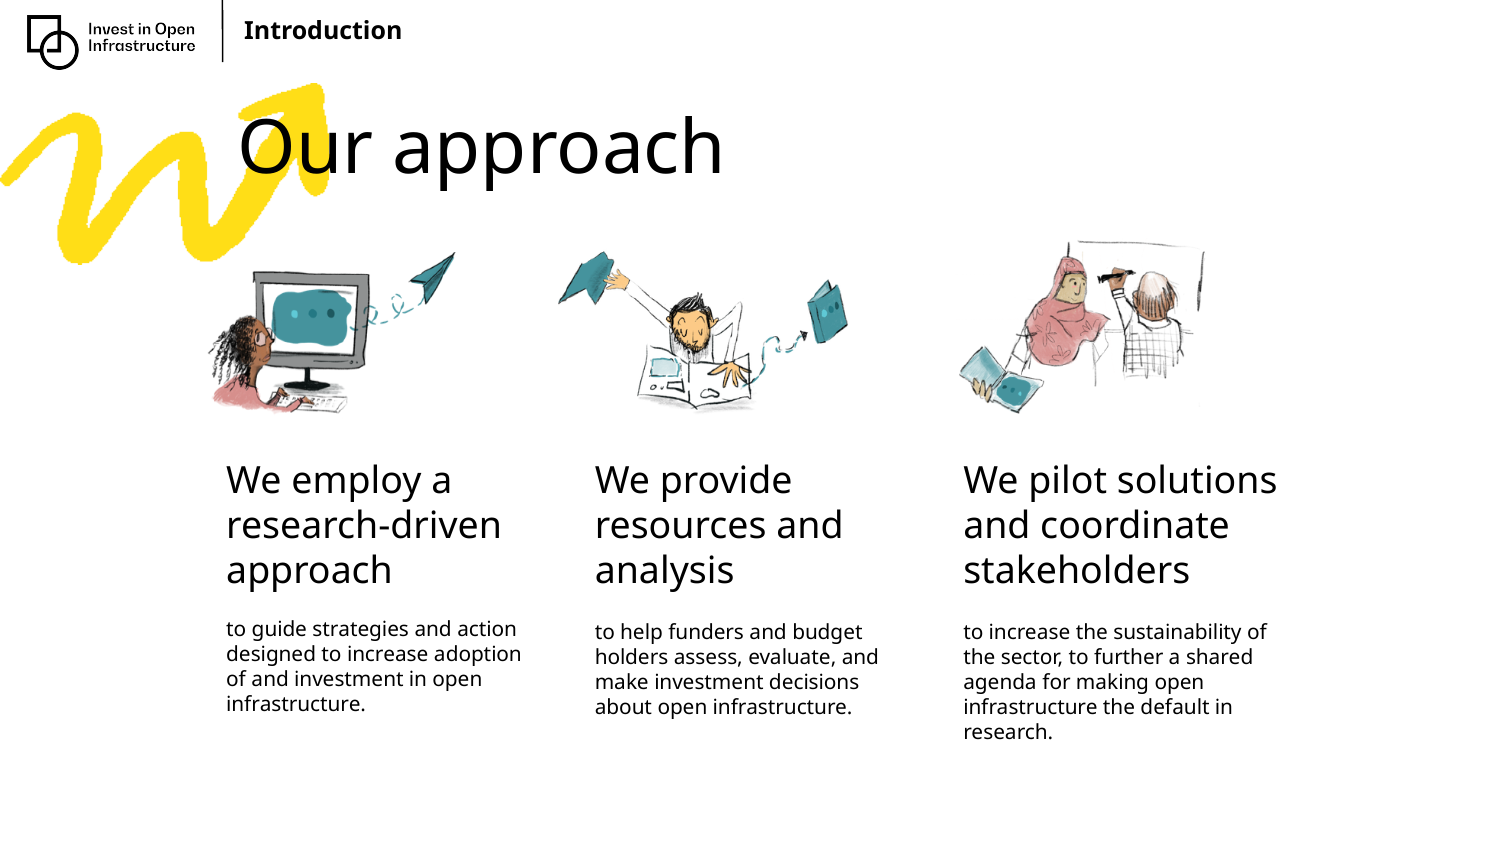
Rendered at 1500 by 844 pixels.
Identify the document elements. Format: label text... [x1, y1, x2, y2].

text_box We employ a research-driven approach to guide strategies and action designed to increase adoption of and investment in open infrastructure. [211, 441, 560, 732]
picture [0, 83, 1208, 432]
picture [27, 15, 195, 70]
text_box We provide resources and analysis to help funders and budget holders assess, evaluate, and make investment decisions about open infrastructure. [579, 441, 929, 734]
title Our approach [222, 83, 750, 209]
subtitle We pilot solutions and coordinate stakeholders to increase the sustainability of the sector, to further a shared agenda for making open infrastructure the default in research. [948, 441, 1297, 719]
text_box Introduction [229, 0, 724, 61]
